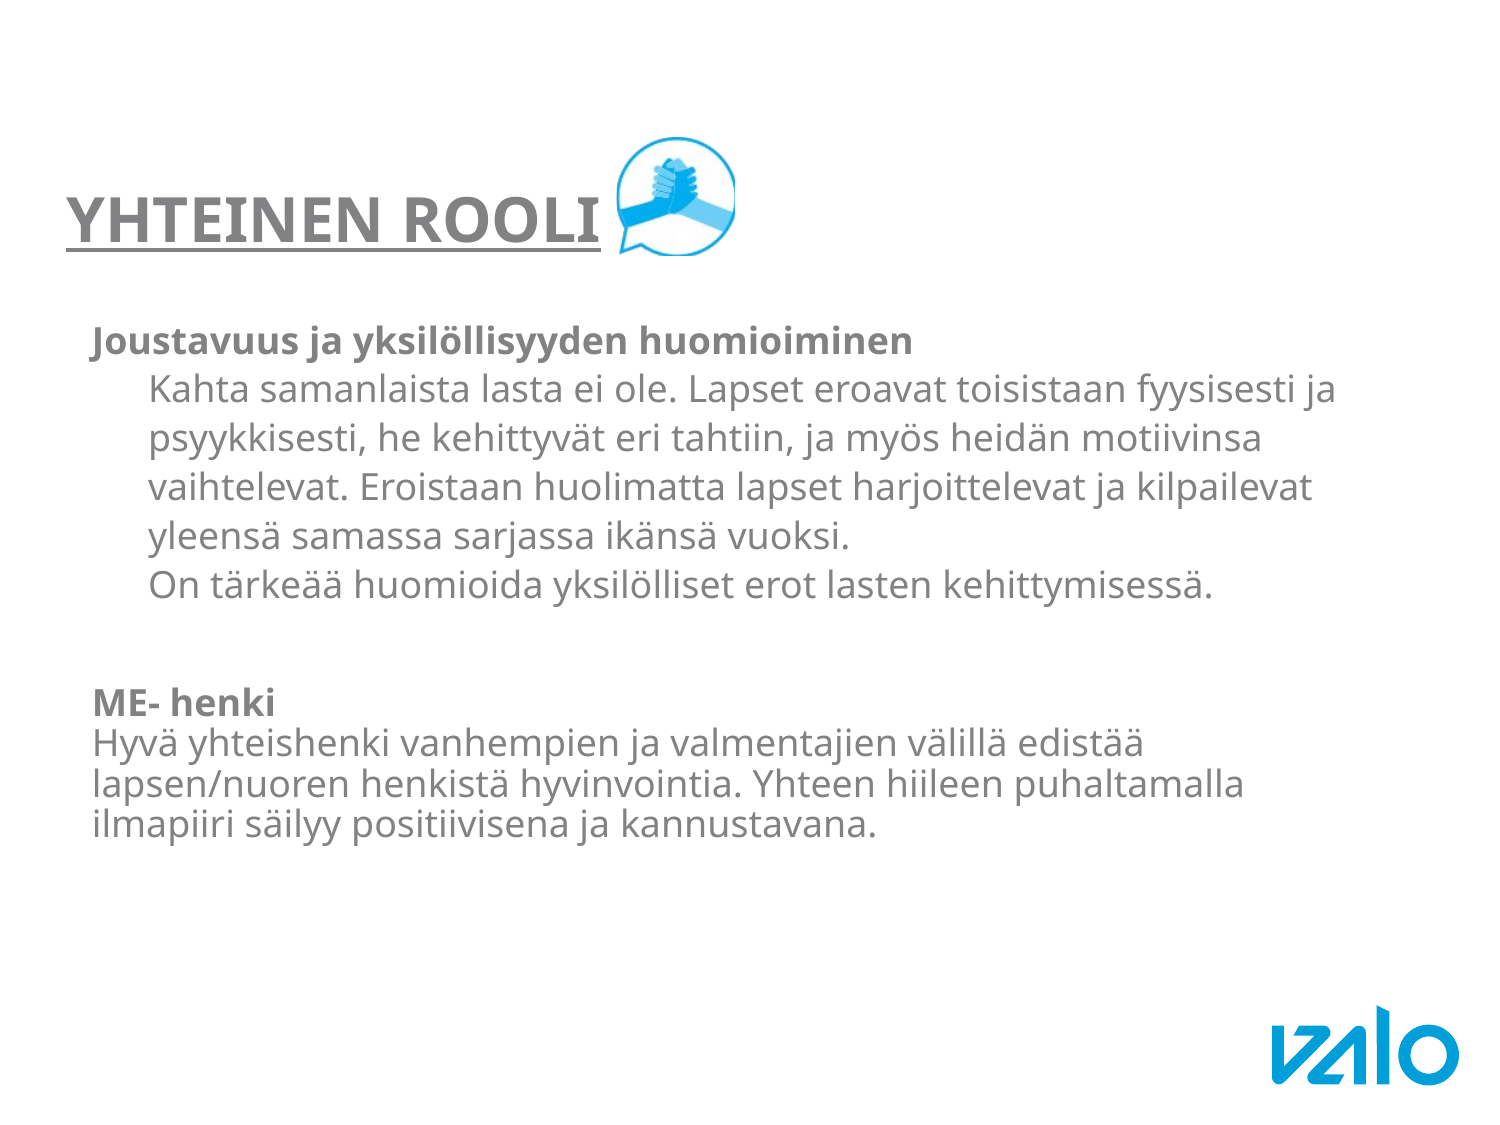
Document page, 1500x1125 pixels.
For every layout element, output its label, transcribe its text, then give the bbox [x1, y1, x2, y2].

list Joustavuus ja yksilöllisyyden huomioiminen Kahta samanlaista lasta ei ole. Lapset eroavat toisistaan fyysisesti ja psyykkisesti, he kehittyvät eri tahtiin, ja myös heidän motiivinsa vaihtelevat. Eroistaan huolimatta lapset harjoittelevat ja kilpailevat yleensä samassa sarjassa ikänsä vuoksi. On tärkeää huomioida yksilölliset erot lasten kehittymisessä. [76, 314, 1400, 621]
picture [616, 137, 735, 256]
text_box ME- henki Hyvä yhteishenki vanhempien ja valmentajien välillä edistää lapsen/nuoren henkistä hyvinvointia. Yhteen hiileen puhaltamalla ilmapiiri säilyy positiivisena ja kannustavana. [77, 676, 1388, 853]
title YHTEINEN ROOLI [0, 161, 1093, 350]
